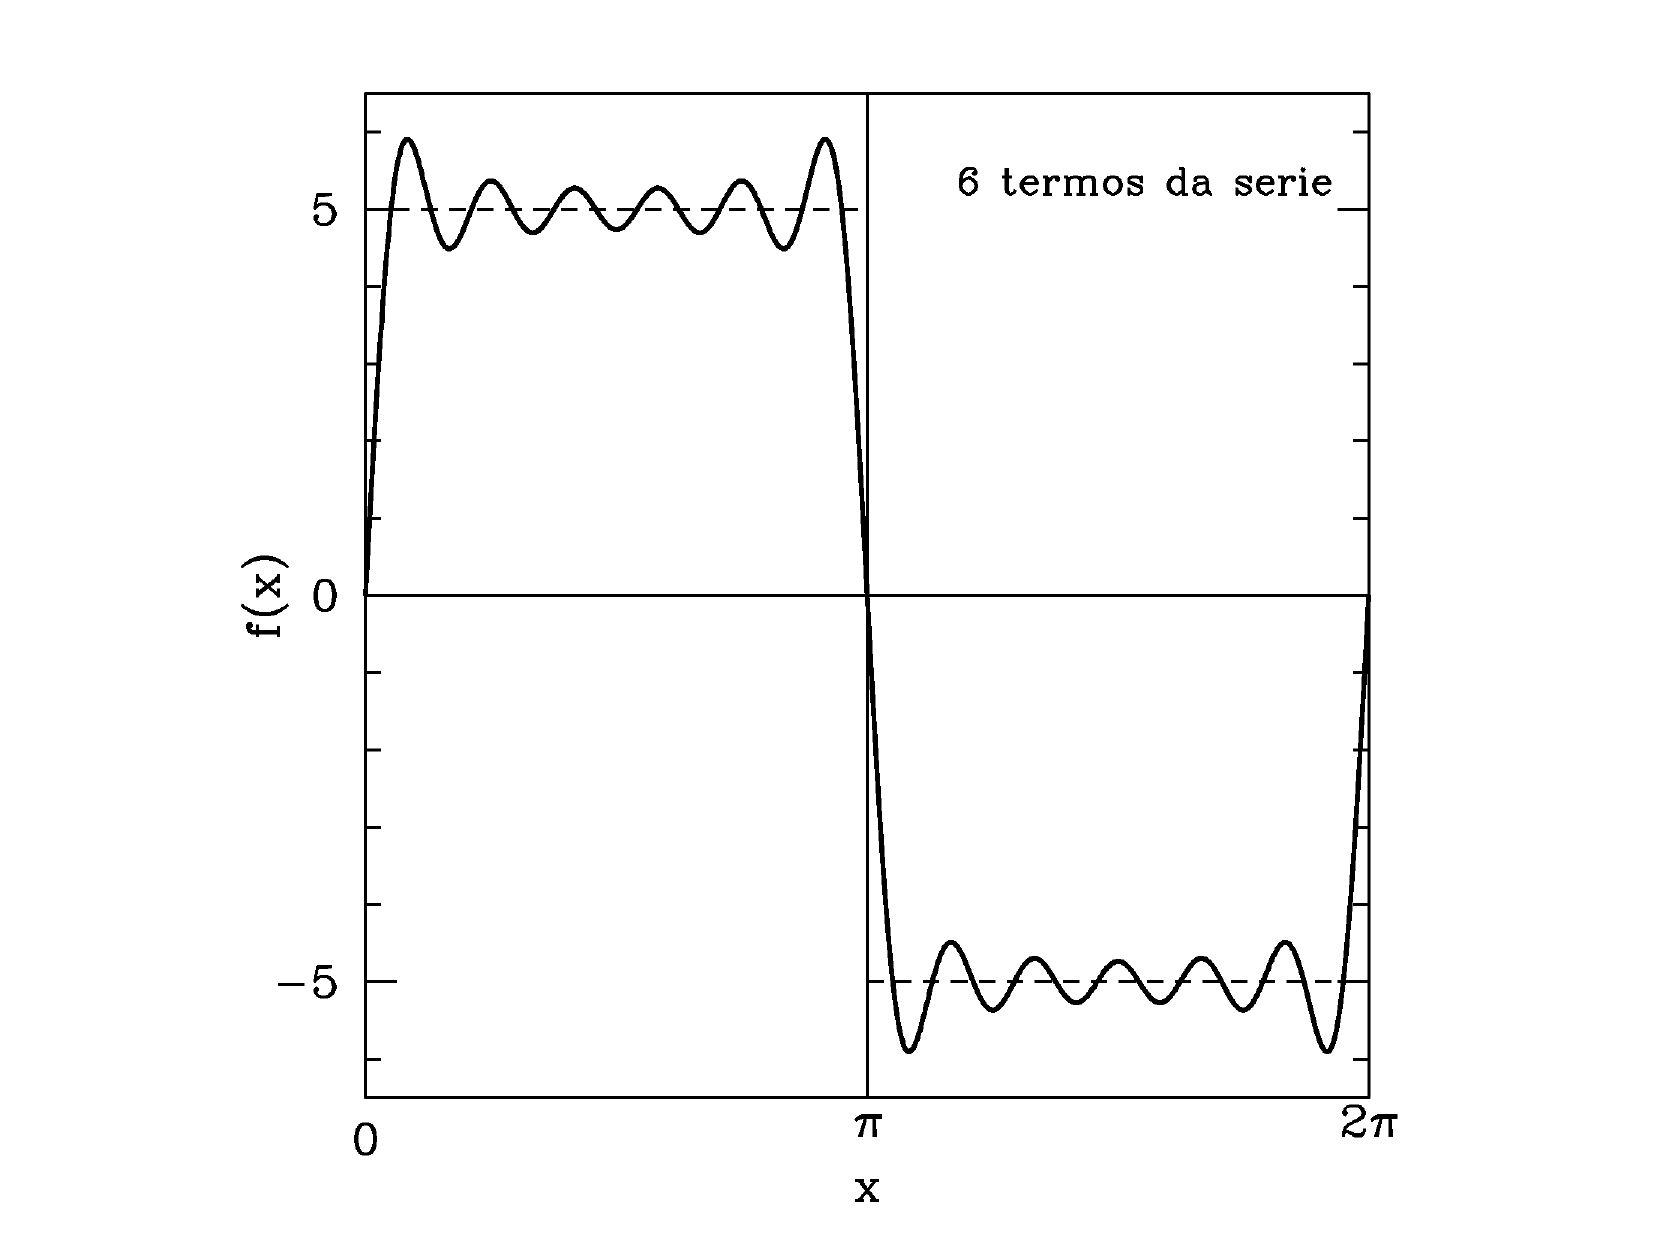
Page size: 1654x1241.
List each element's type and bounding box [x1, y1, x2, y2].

picture [235, 28, 1431, 1225]
